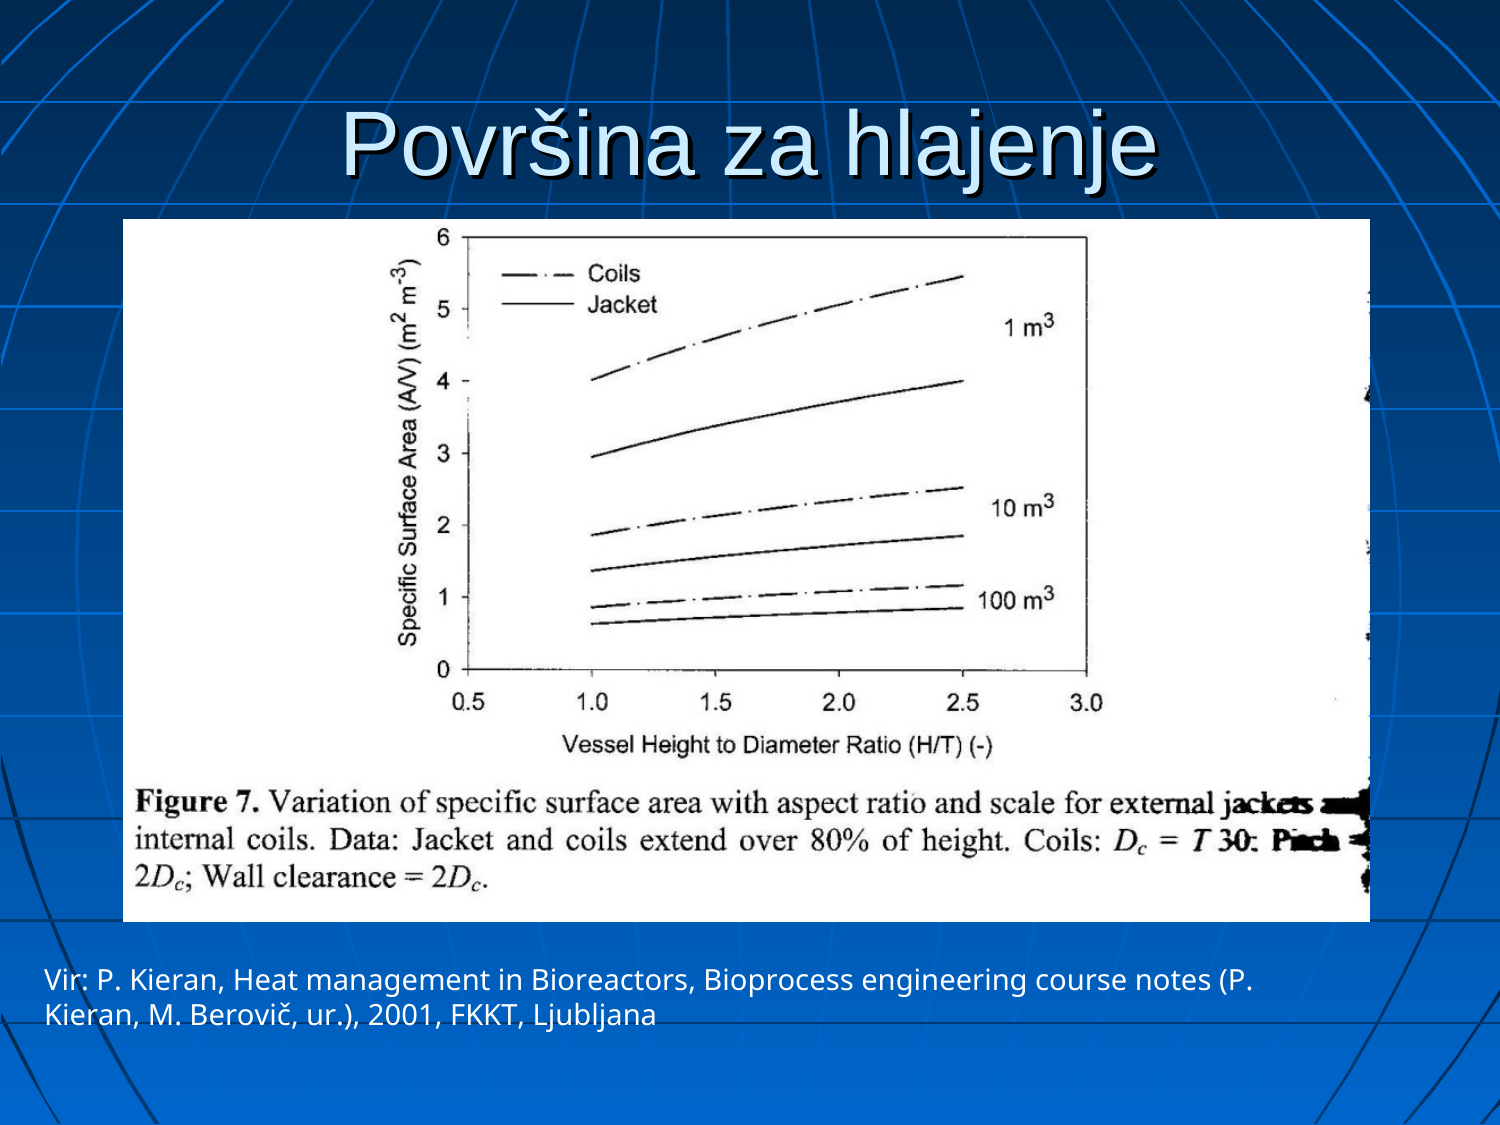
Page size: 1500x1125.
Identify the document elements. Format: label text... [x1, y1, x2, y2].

text_box [123, 220, 1370, 922]
title Površina za hlajenje [75, 45, 1426, 233]
text_box Vir: P. Kieran, Heat management in Bioreactors, Bioprocess engineering course notes (P. Kieran, M. Berovič, ur.), 2001, FKKT, Ljubljana [29, 953, 1353, 1040]
